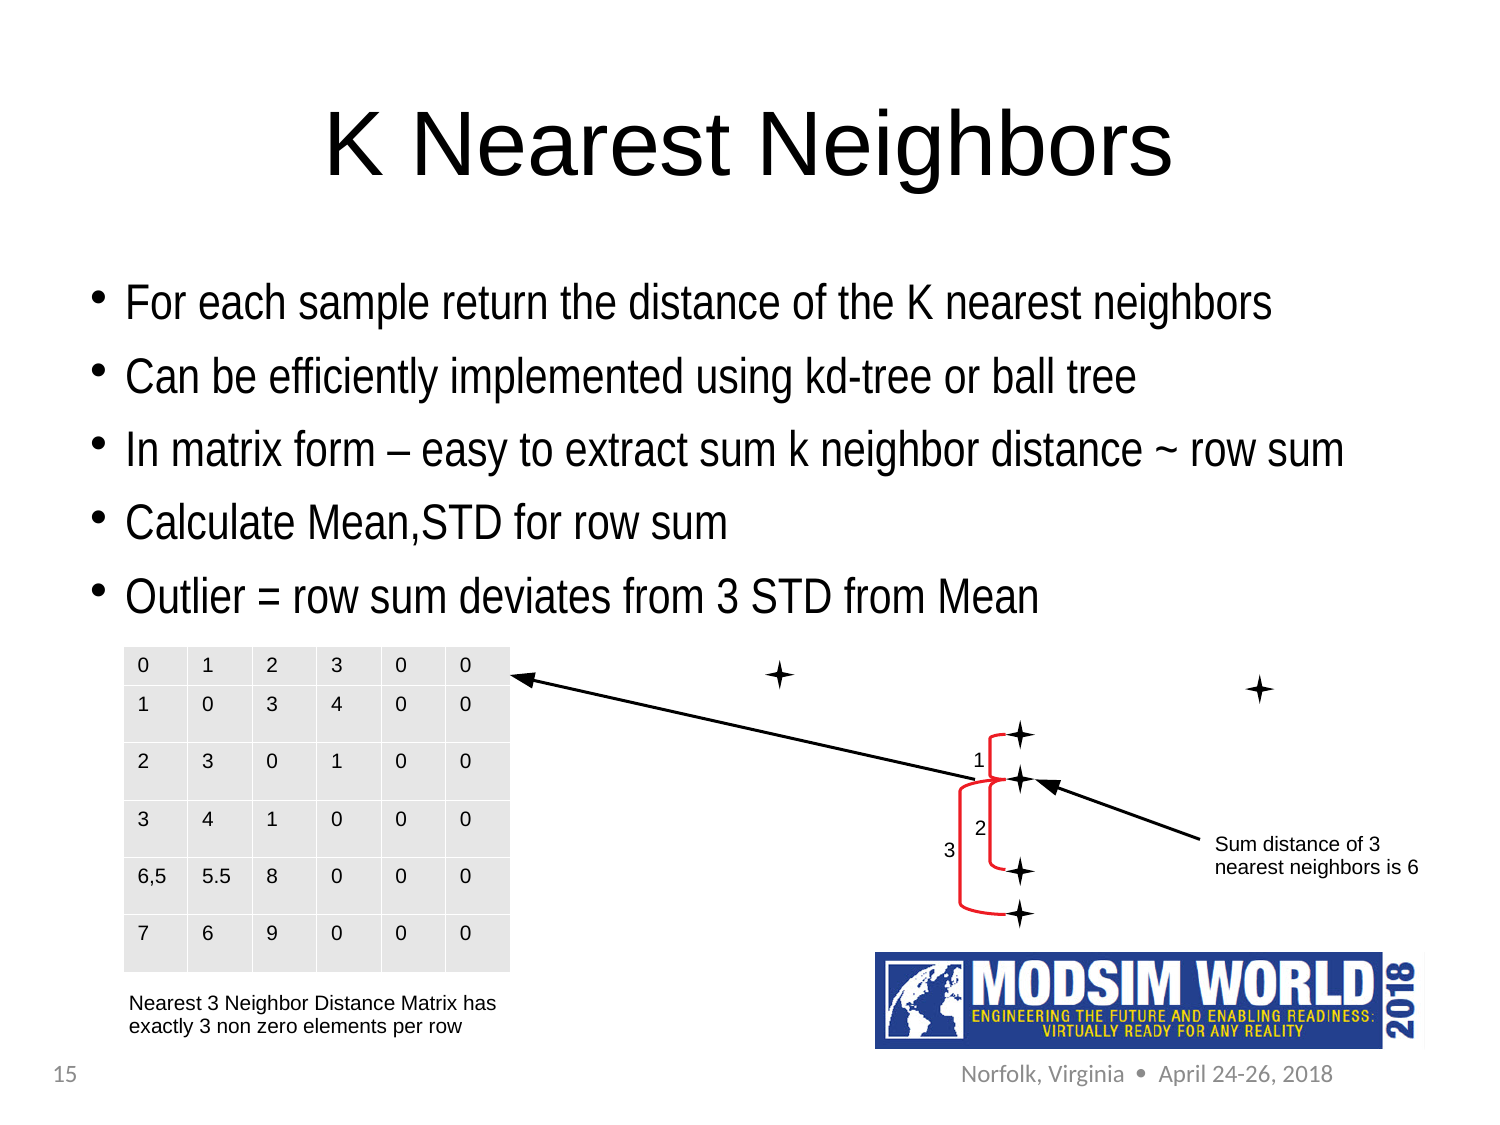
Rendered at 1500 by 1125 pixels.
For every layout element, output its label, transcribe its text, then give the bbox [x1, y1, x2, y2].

table_cell 0 [382, 858, 445, 914]
table_cell 0 [382, 801, 445, 857]
table_cell 2 [124, 743, 187, 800]
text_box [1005, 856, 1036, 887]
table_cell 0 [446, 686, 510, 742]
table_cell 0 [446, 743, 510, 800]
table_cell 8 [253, 858, 316, 914]
table_cell 6,5 [124, 858, 187, 914]
table_header 0 [382, 647, 445, 685]
text_box 1 [958, 741, 1000, 780]
table_cell 0 [446, 915, 510, 972]
table_cell 0 [382, 686, 445, 742]
table_header 2 [253, 647, 316, 685]
text_box K Nearest Neighbors [74, 45, 1425, 233]
text_box [765, 660, 795, 690]
table_cell 0 [188, 686, 252, 742]
text_box 2 [960, 809, 1002, 848]
table_header 1 [188, 647, 252, 685]
text_box [1006, 764, 1035, 794]
text_box Nearest 3 Neighbor Distance Matrix has exactly 3 non zero elements per row [114, 984, 520, 1075]
table_cell 1 [317, 743, 381, 800]
table_header 0 [124, 647, 187, 685]
text_box <number> [37, 1042, 388, 1103]
table_cell 0 [317, 858, 381, 914]
table_cell 0 [253, 743, 316, 800]
text_box Sum distance of 3 nearest neighbors is 6 [1200, 825, 1441, 916]
text_box [1006, 898, 1035, 929]
table_cell 7 [124, 915, 187, 972]
table_cell 1 [124, 686, 187, 742]
table_cell 0 [382, 915, 445, 972]
table_cell 0 [446, 858, 510, 914]
table_cell 0 [317, 801, 381, 857]
table_cell 5.5 [188, 858, 252, 914]
text_box 3 [929, 831, 971, 870]
table_cell 4 [317, 686, 381, 742]
table_cell 0 [382, 743, 445, 800]
table_cell 0 [317, 915, 381, 972]
text_box For each sample return the distance of the K nearest neighbors Can be efficiently implemented using kd-tree or ball tree In matrix form – easy to extract sum k neighbor distance ~ row sum Calculate Mean,STD for row sum Outlier = row sum deviates from 3 STD from Mean [74, 262, 1425, 1005]
table_cell 6 [188, 915, 252, 972]
table_cell 3 [188, 743, 252, 800]
table_cell 1 [253, 801, 316, 857]
text_box Norfolk, Virginia  April 24-26, 2018 [874, 1042, 1427, 1103]
table_cell 4 [188, 801, 252, 857]
table_header 3 [317, 647, 381, 685]
table_cell 9 [253, 915, 316, 972]
text_box [1245, 674, 1275, 704]
table_cell 3 [124, 801, 187, 857]
table_cell 3 [253, 686, 316, 742]
table_cell 0 [446, 801, 510, 857]
text_box [1006, 720, 1036, 750]
picture [875, 1005, 1425, 1042]
table_header 0 [446, 647, 510, 685]
